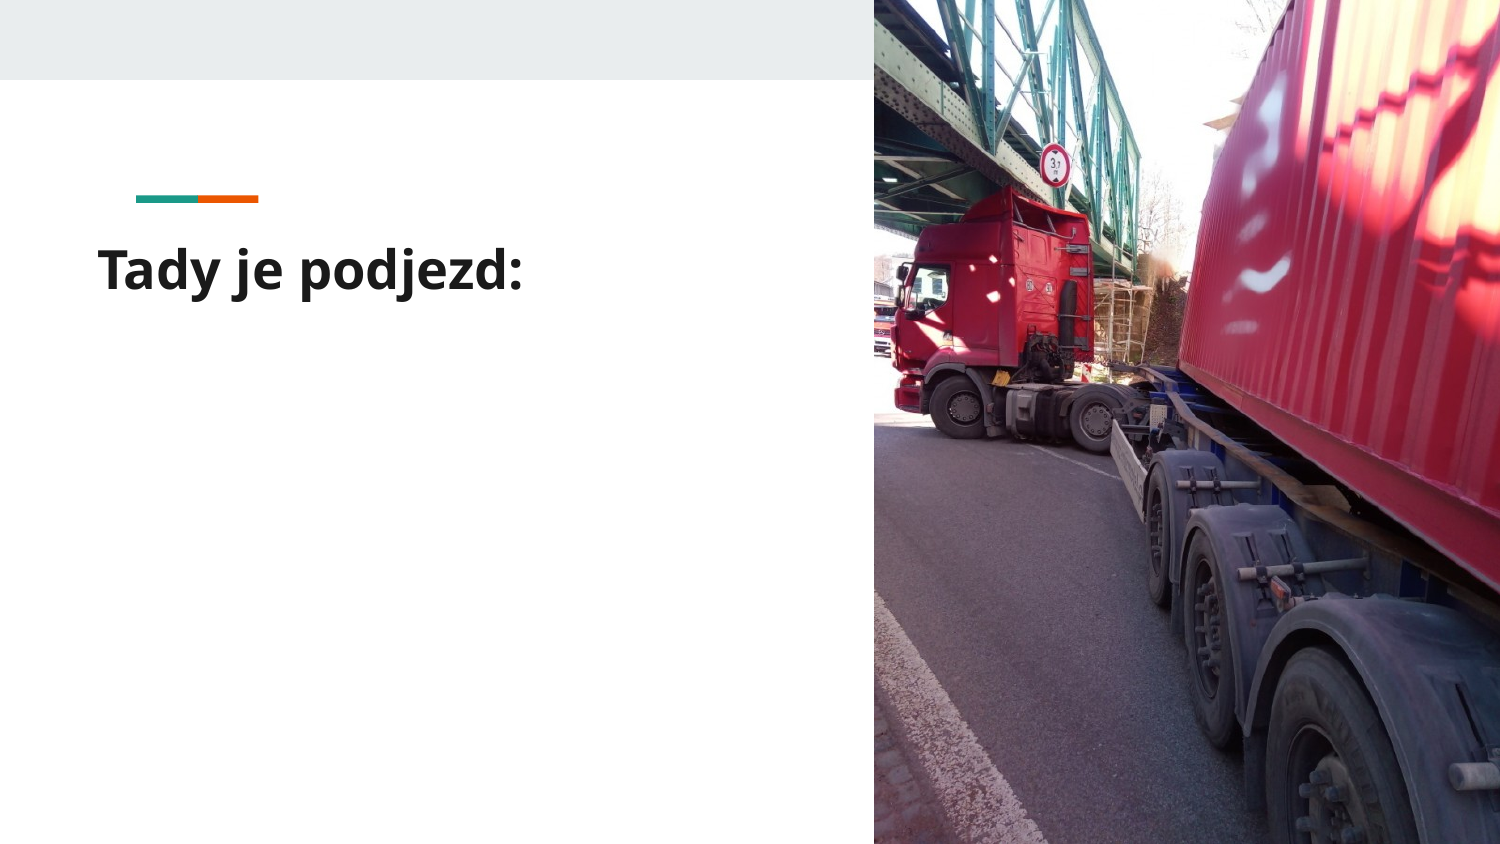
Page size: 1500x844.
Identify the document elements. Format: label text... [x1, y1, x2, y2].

title Tady je podjezd: [82, 216, 874, 730]
picture [874, 0, 1500, 844]
